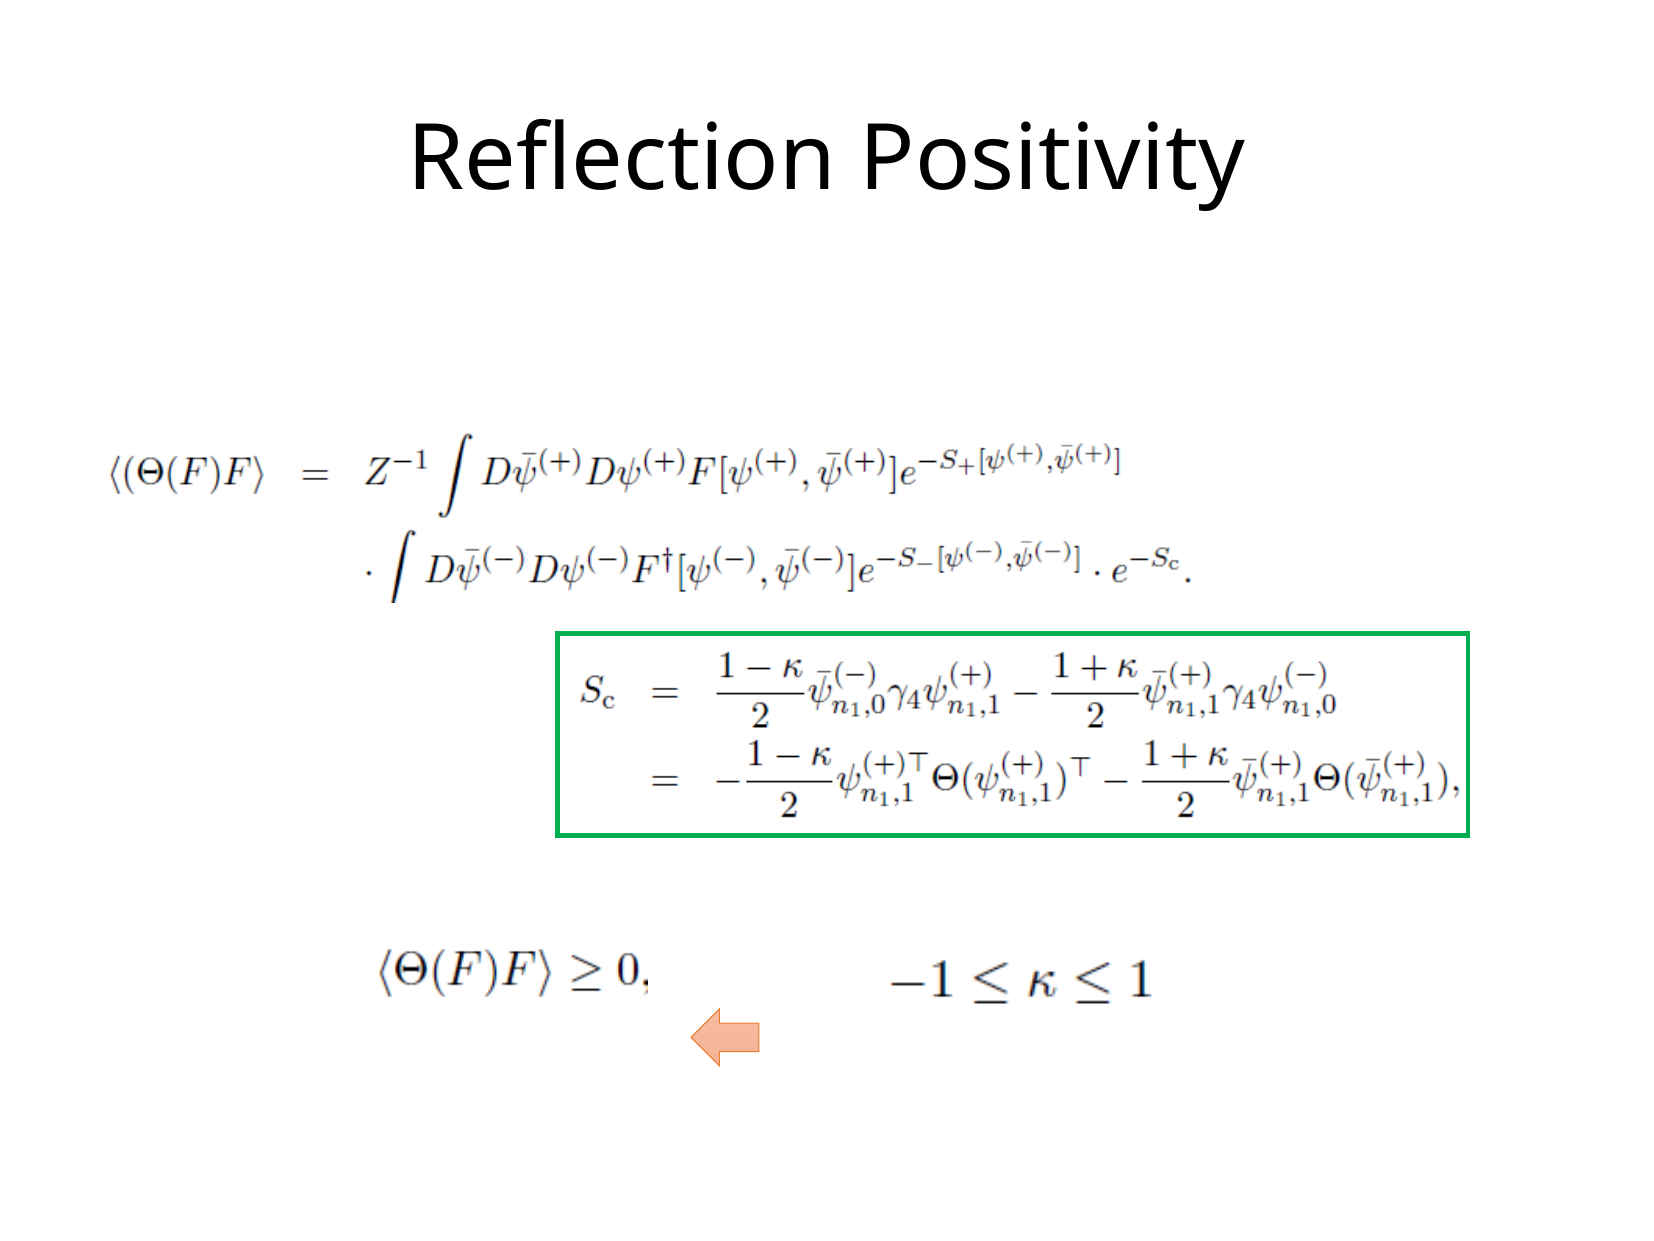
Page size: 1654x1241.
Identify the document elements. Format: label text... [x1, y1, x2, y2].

title Reflection Positivity [82, 49, 1571, 257]
text_box [690, 1009, 759, 1066]
picture [890, 952, 1154, 1013]
picture [82, 421, 1205, 603]
picture [369, 941, 648, 1003]
picture [559, 635, 1466, 833]
